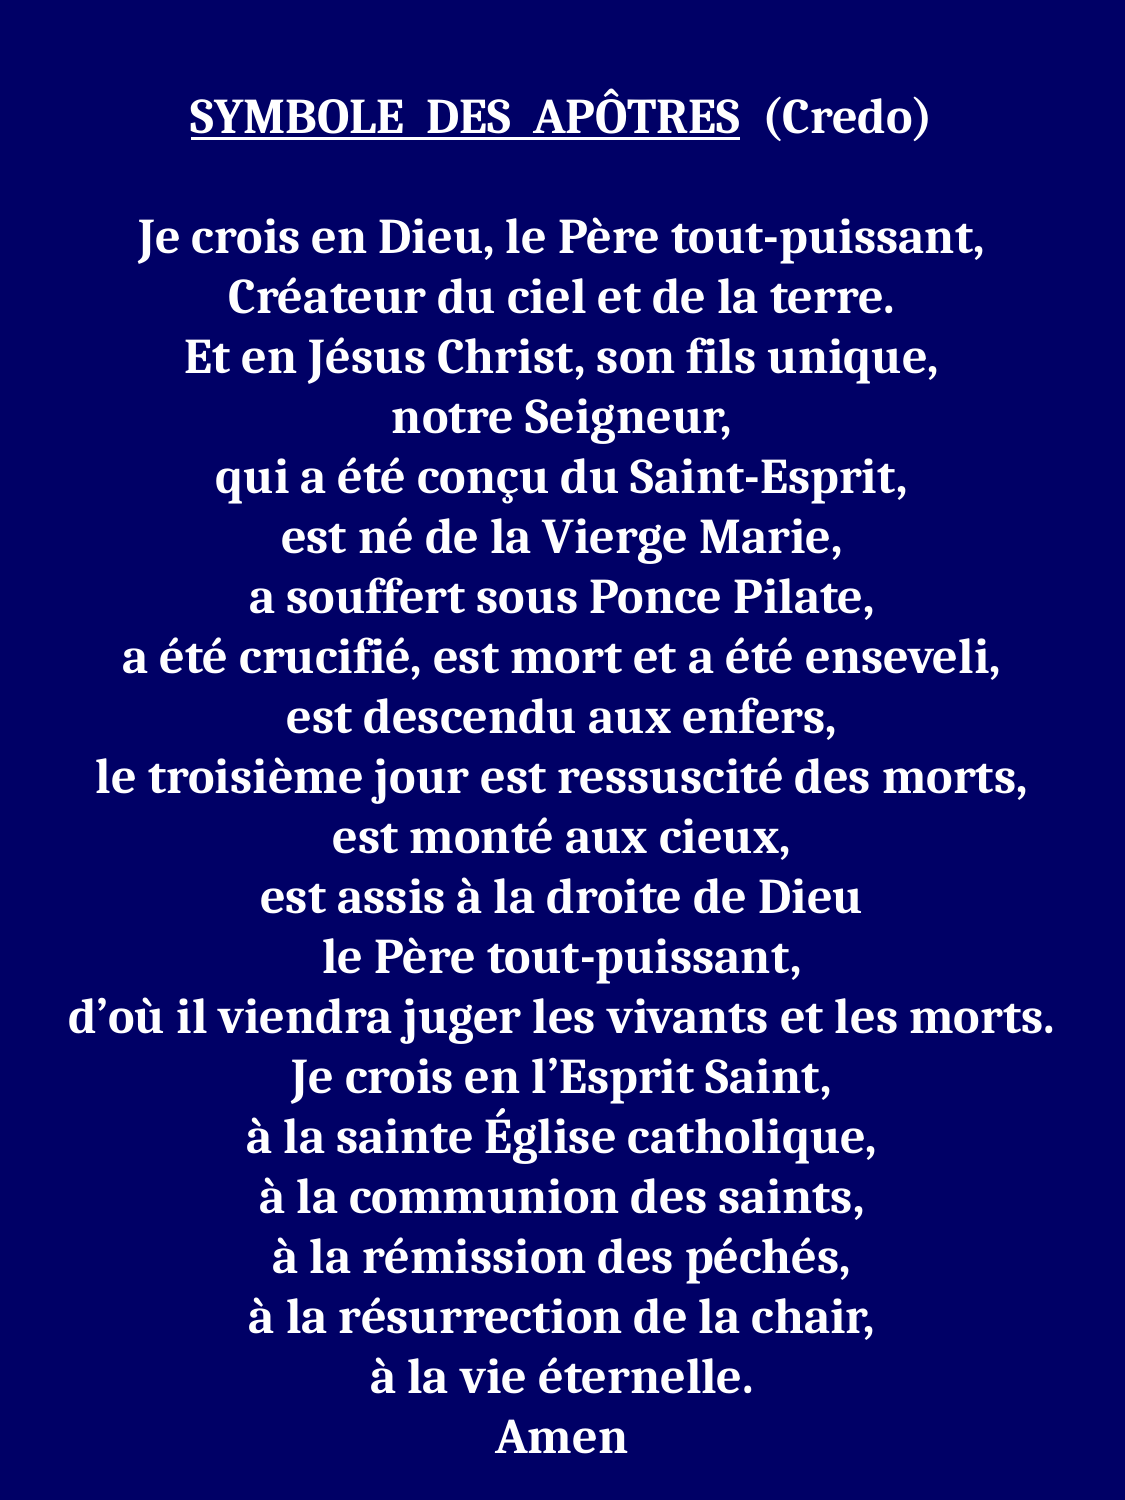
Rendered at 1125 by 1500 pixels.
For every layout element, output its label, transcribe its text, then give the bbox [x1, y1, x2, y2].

text_box SYMBOLE DES APÔTRES (Credo) Je crois en Dieu, le Père tout-puissant, Créateur du ciel et de la terre. Et en Jésus Christ, son fils unique, notre Seigneur, qui a été conçu du Saint-Esprit, est né de la Vierge Marie, a souffert sous Ponce Pilate, a été crucifié, est mort et a été enseveli, est descendu aux enfers, le troisième jour est ressuscité des morts, est monté aux cieux, est assis à la droite de Dieu le Père tout-puissant, d’où il viendra juger les vivants et les morts. Je crois en l’Esprit Saint, à la sainte Église catholique, à la communion des saints, à la rémission des péchés, à la résurrection de la chair, à la vie éternelle. Amen [44, 75, 1080, 1471]
